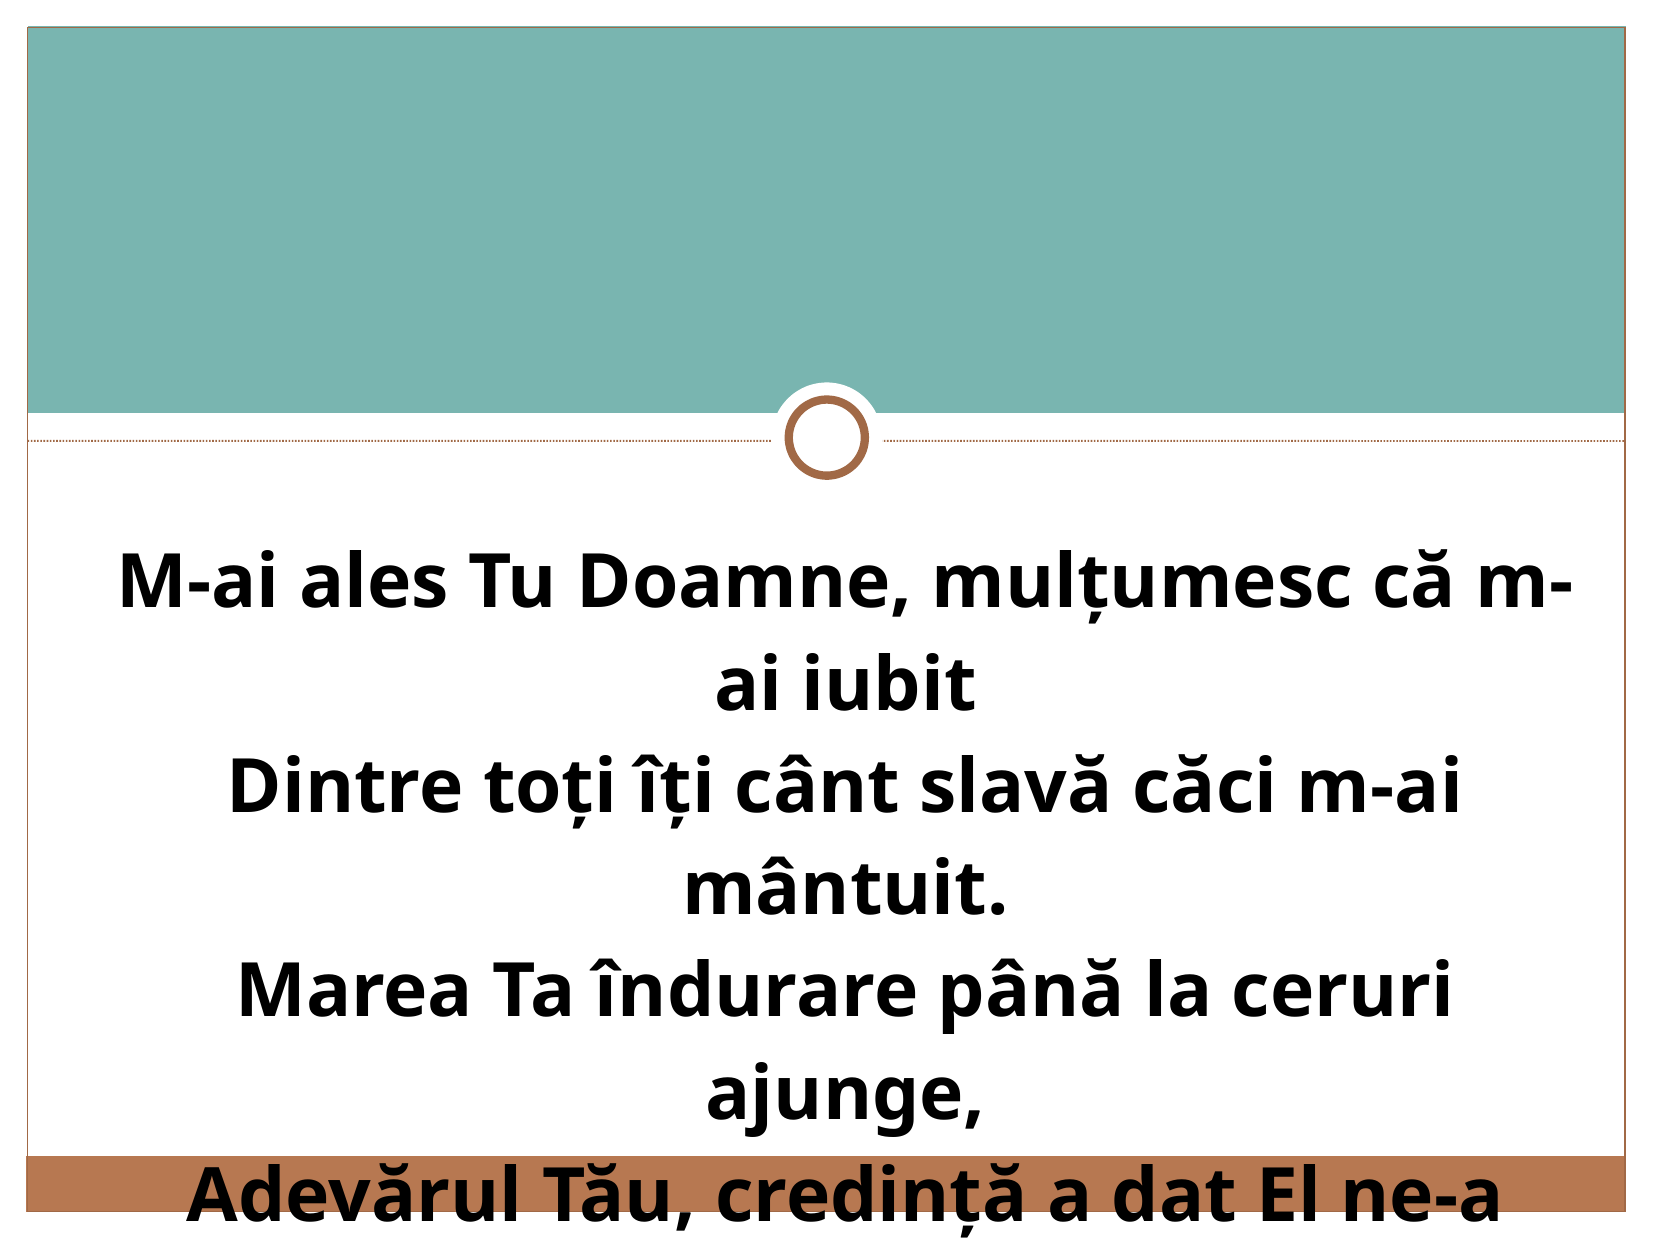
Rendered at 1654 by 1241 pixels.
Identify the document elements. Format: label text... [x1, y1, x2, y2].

text_box M-ai ales Tu Doamne, mulţumesc că m-ai iubit Dintre toţi îţi cânt slavă căci m-ai mântuit. Marea Ta îndurare până la ceruri ajunge, Adevărul Tău, credinţă a dat El ne-a cuprins. [89, 520, 1602, 902]
